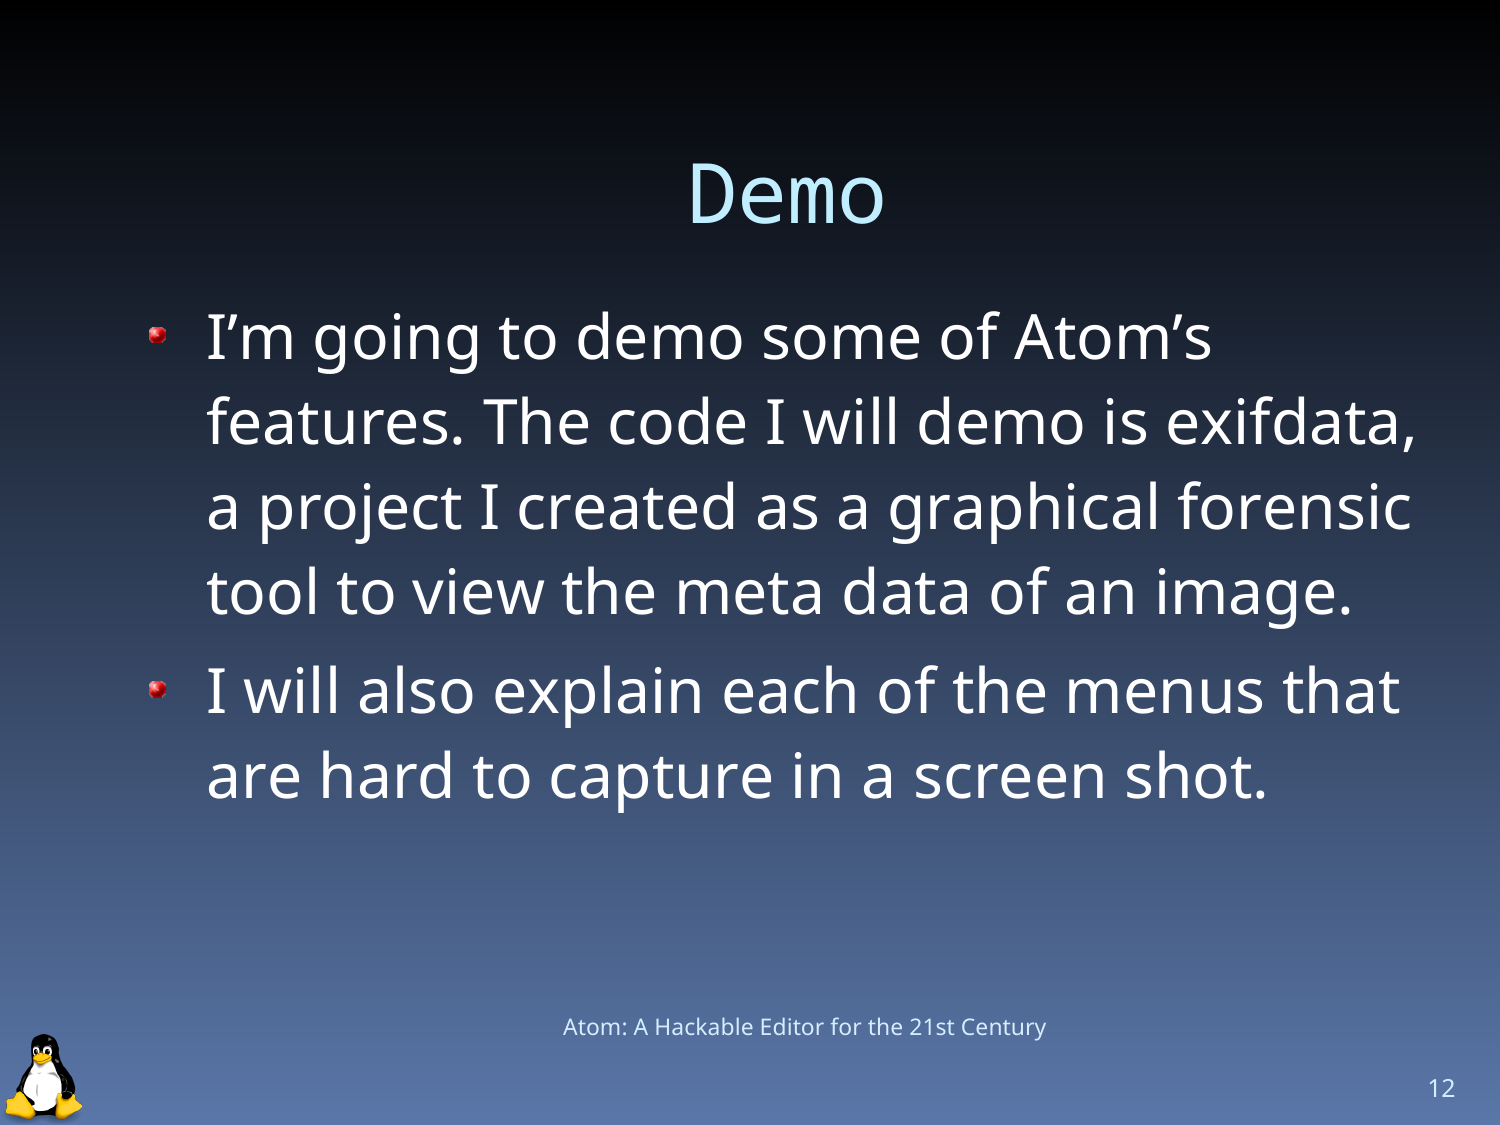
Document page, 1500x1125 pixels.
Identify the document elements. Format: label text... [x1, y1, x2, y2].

picture [0, 1034, 82, 1125]
list I’m going to demo some of Atom’s features. The code I will demo is exifdata, a project I created as a graphical forensic tool to view the meta data of an image. I will also explain each of the menus that are hard to capture in a screen shot. [149, 292, 1425, 946]
title Demo [149, 84, 1425, 292]
